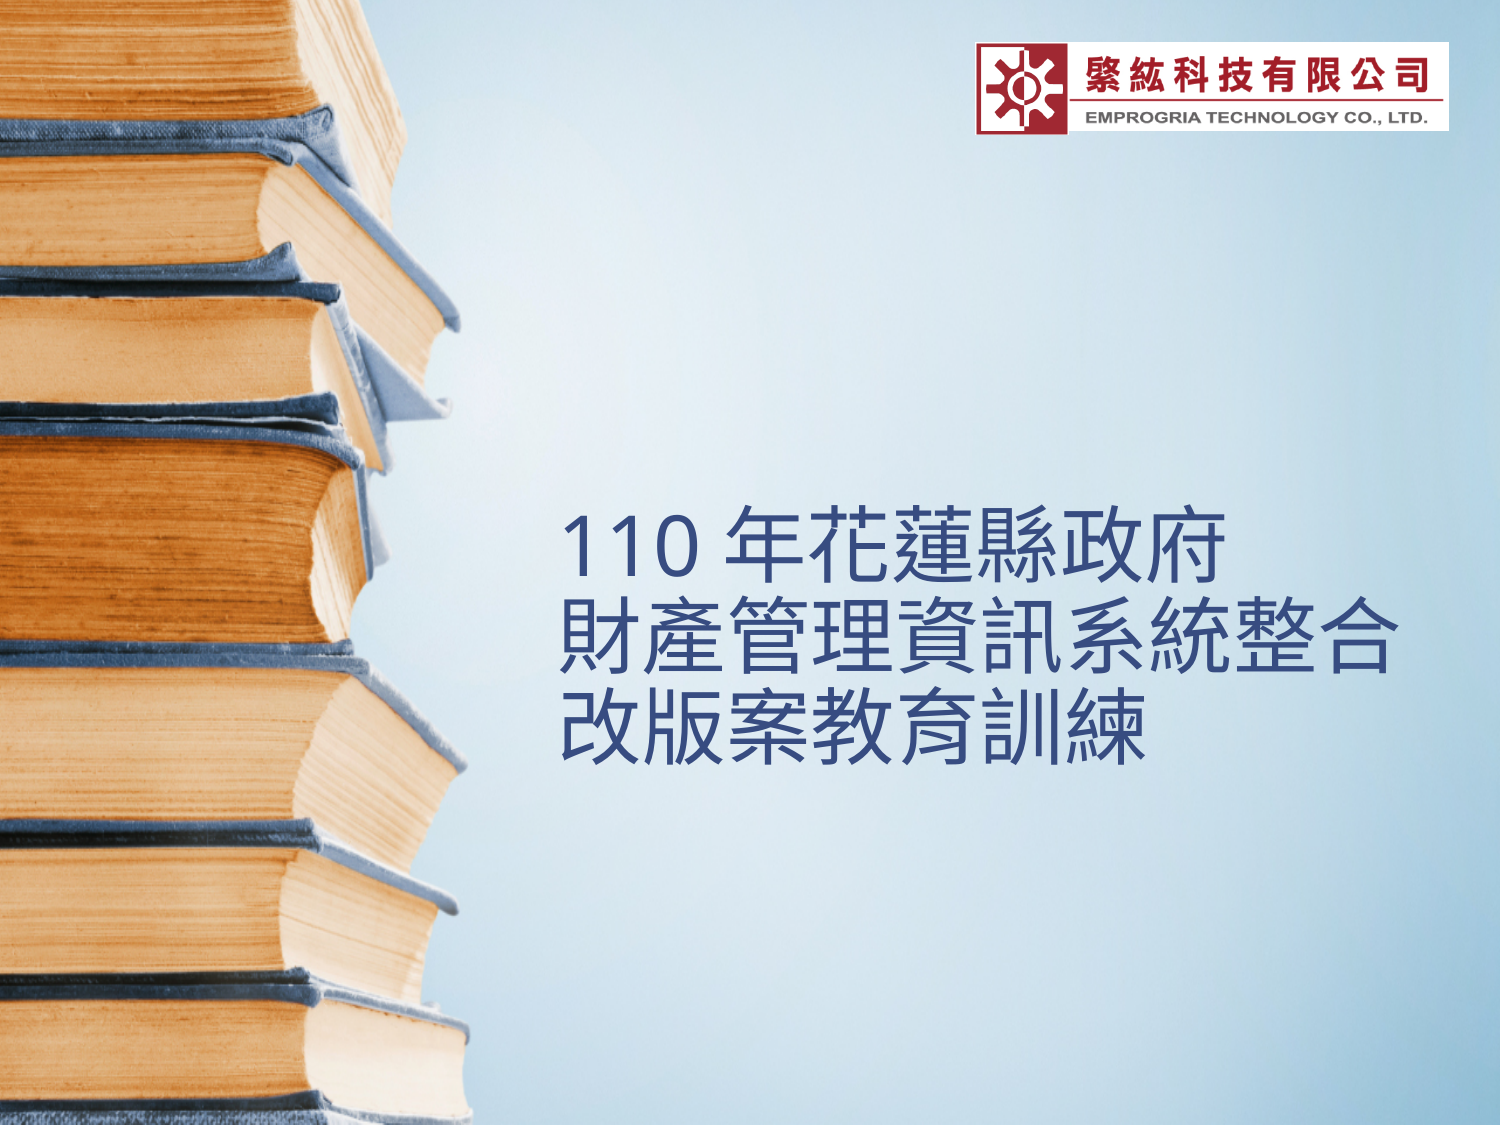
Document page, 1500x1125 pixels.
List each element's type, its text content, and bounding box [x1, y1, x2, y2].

title 110年花蓮縣政府 財產管理資訊系統整合改版案教育訓練 [537, 245, 1438, 787]
picture [0, 0, 1500, 1125]
